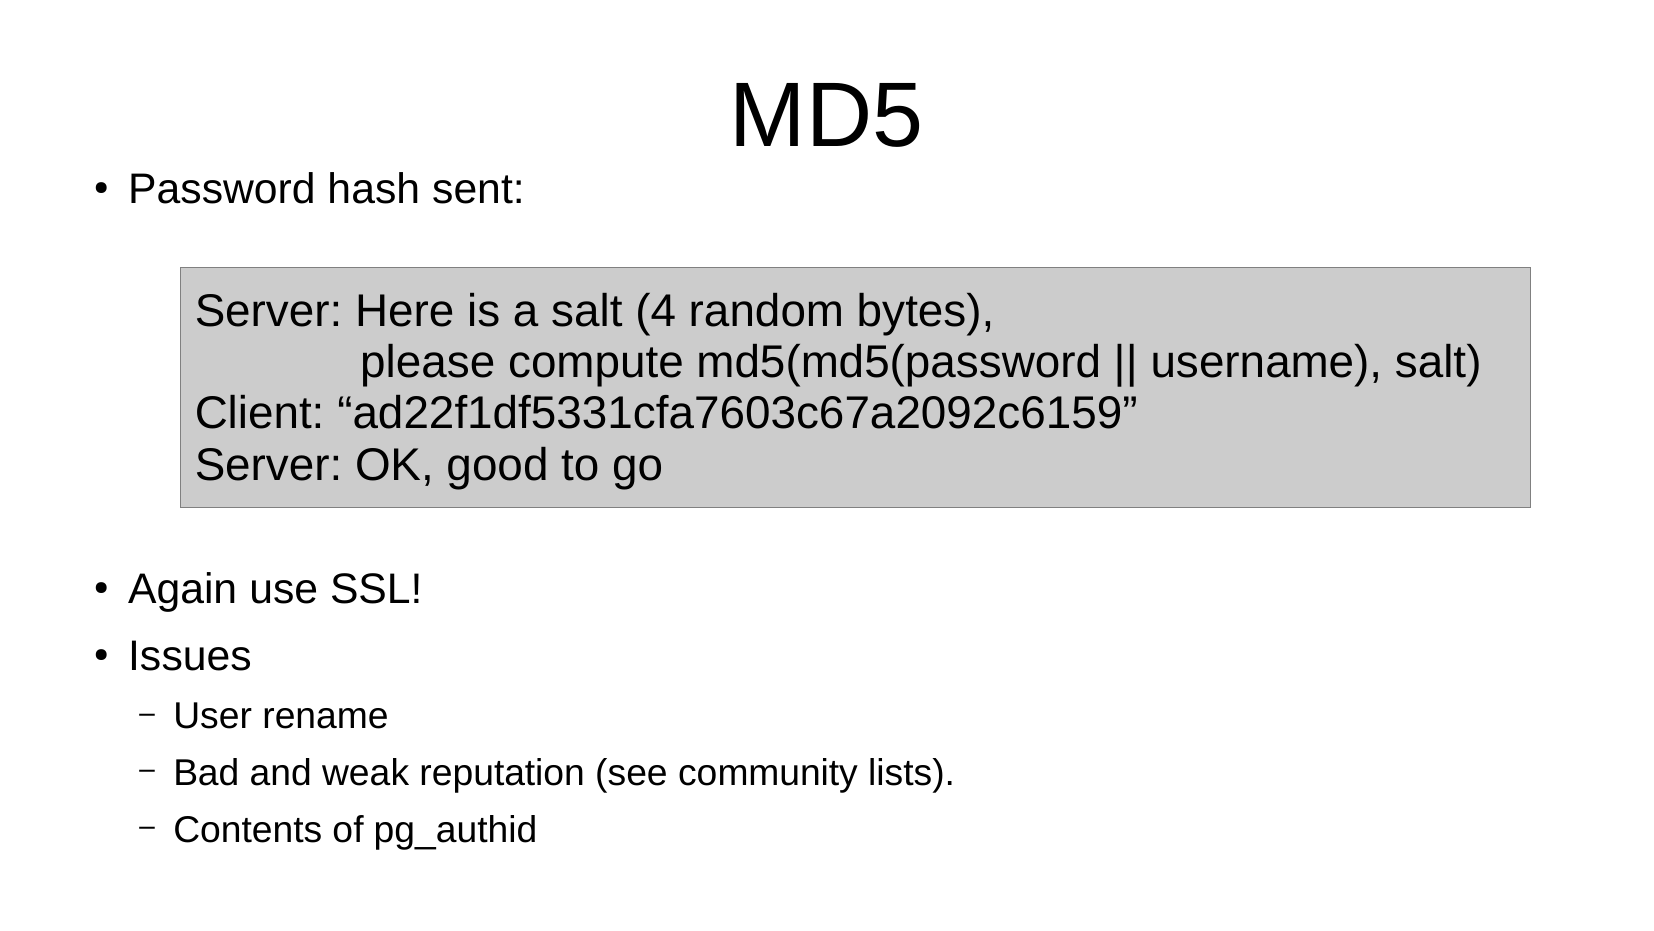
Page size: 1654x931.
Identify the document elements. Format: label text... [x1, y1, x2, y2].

text_box Server: Here is a salt (4 random bytes), please compute md5(md5(password || username), salt) Client: “ad22f1df5331cfa7603c67a2092c6159” Server: OK, good to go [180, 267, 1531, 508]
title MD5 [82, 37, 1571, 165]
list Password hash sent: Again use SSL! Issues User rename Bad and weak reputation (see community lists). Contents of pg_authid [82, 165, 1571, 856]
